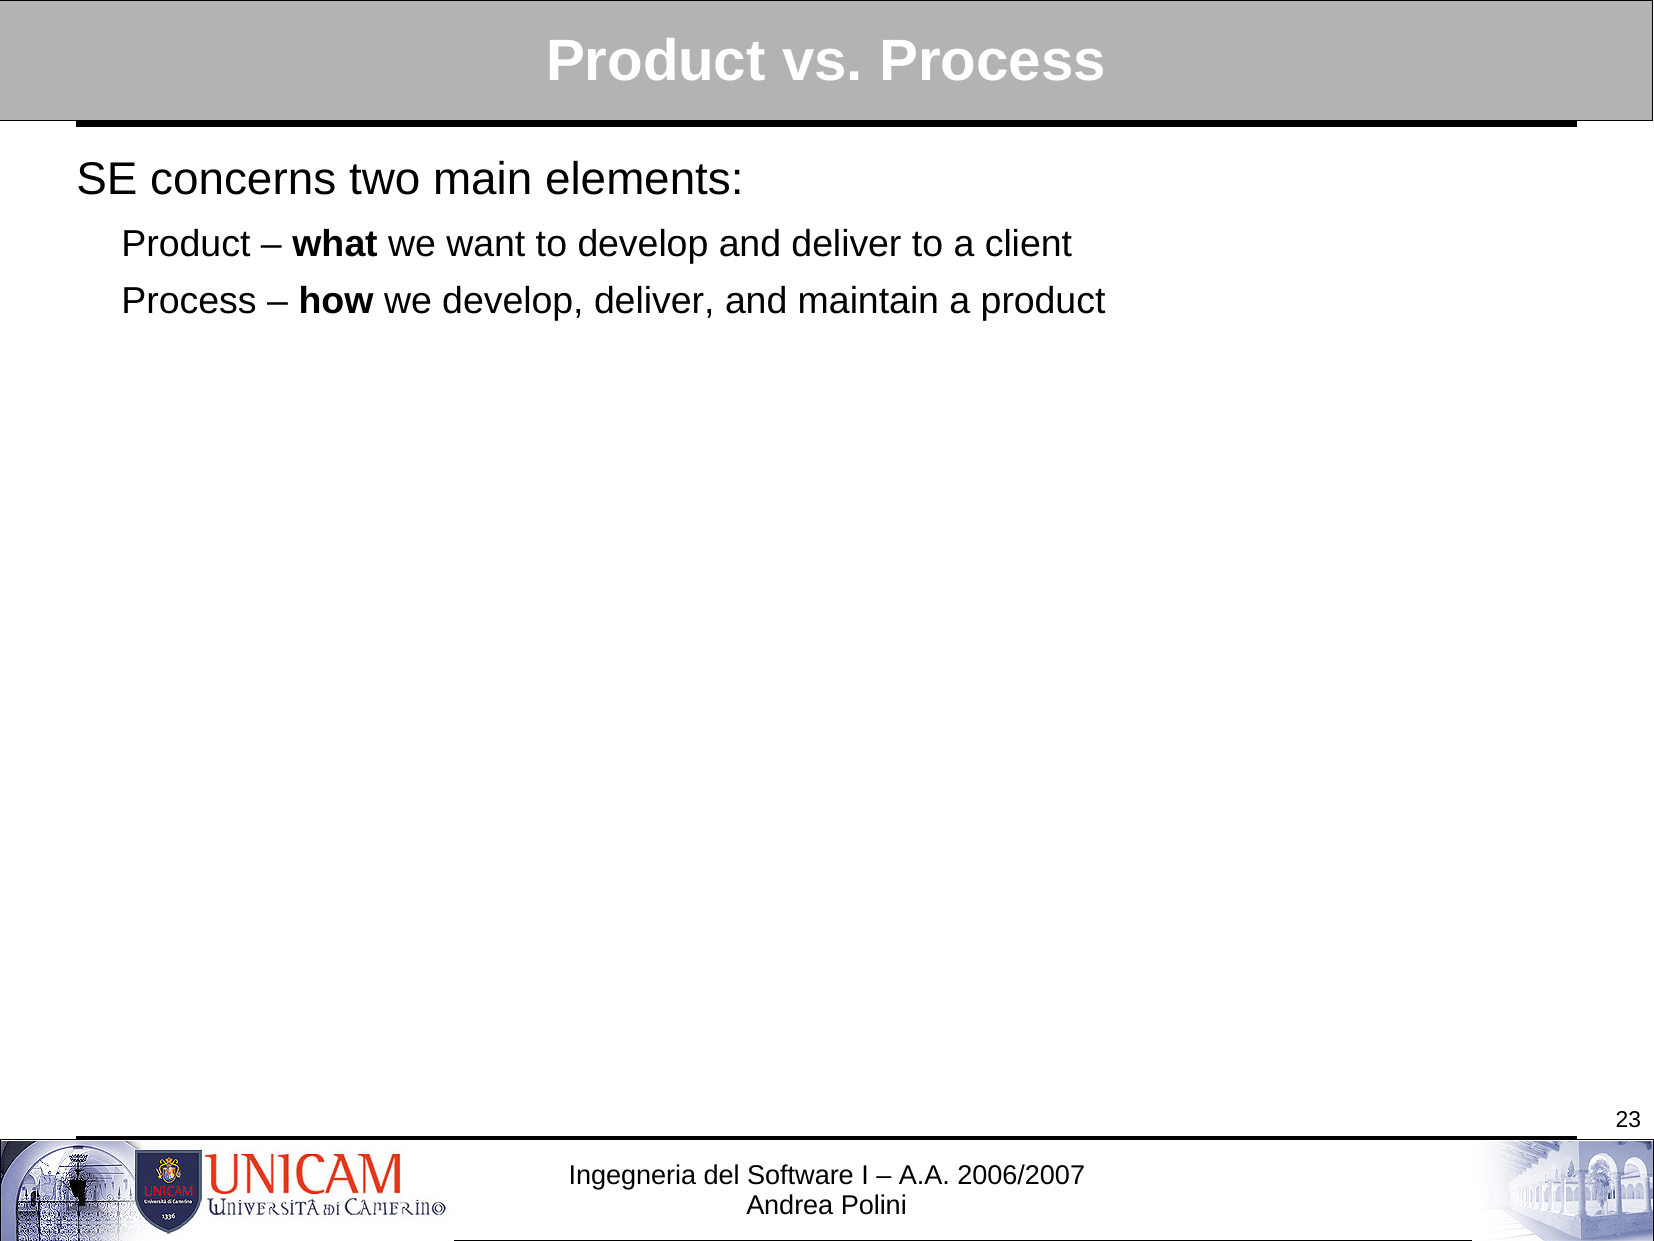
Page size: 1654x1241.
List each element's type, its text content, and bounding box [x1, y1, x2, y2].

title Product vs. Process [0, 0, 1653, 121]
picture [0, 1141, 454, 1241]
list SE concerns two main elements: Product – what we want to develop and deliver to a client Process – how we develop, deliver, and maintain a product [76, 152, 1577, 671]
picture [1472, 1141, 1653, 1241]
